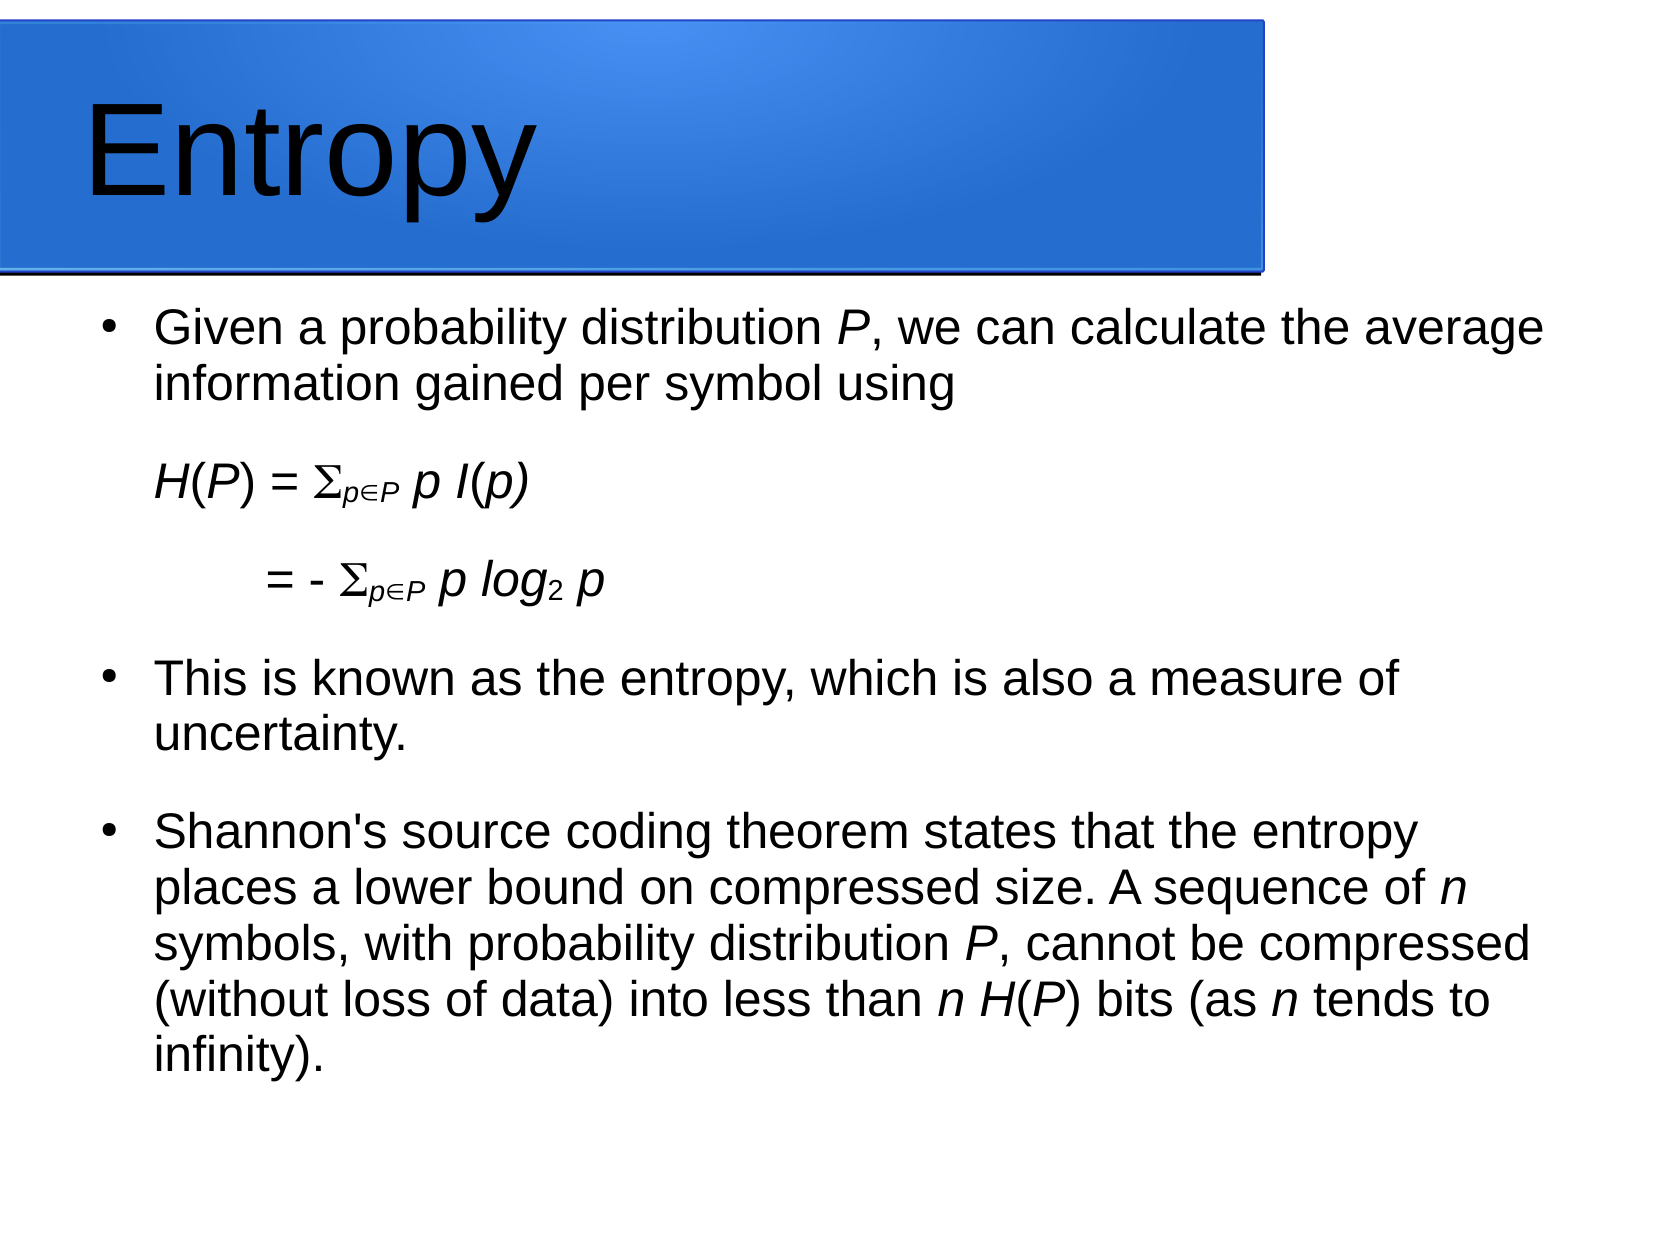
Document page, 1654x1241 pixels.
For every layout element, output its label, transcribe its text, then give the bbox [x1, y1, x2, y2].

list Given a probability distribution P, we can calculate the average information gained per symbol using H(P) = SpÎP p I(p) = - SpÎP p log2 p This is known as the entropy, which is also a measure of uncertainty. Shannon's source coding theorem states that the entropy places a lower bound on compressed size. A sequence of n symbols, with probability distribution P, cannot be compressed (without loss of data) into less than n H(P) bits (as n tends to infinity). [82, 299, 1571, 1123]
title Entropy [82, 47, 1235, 252]
